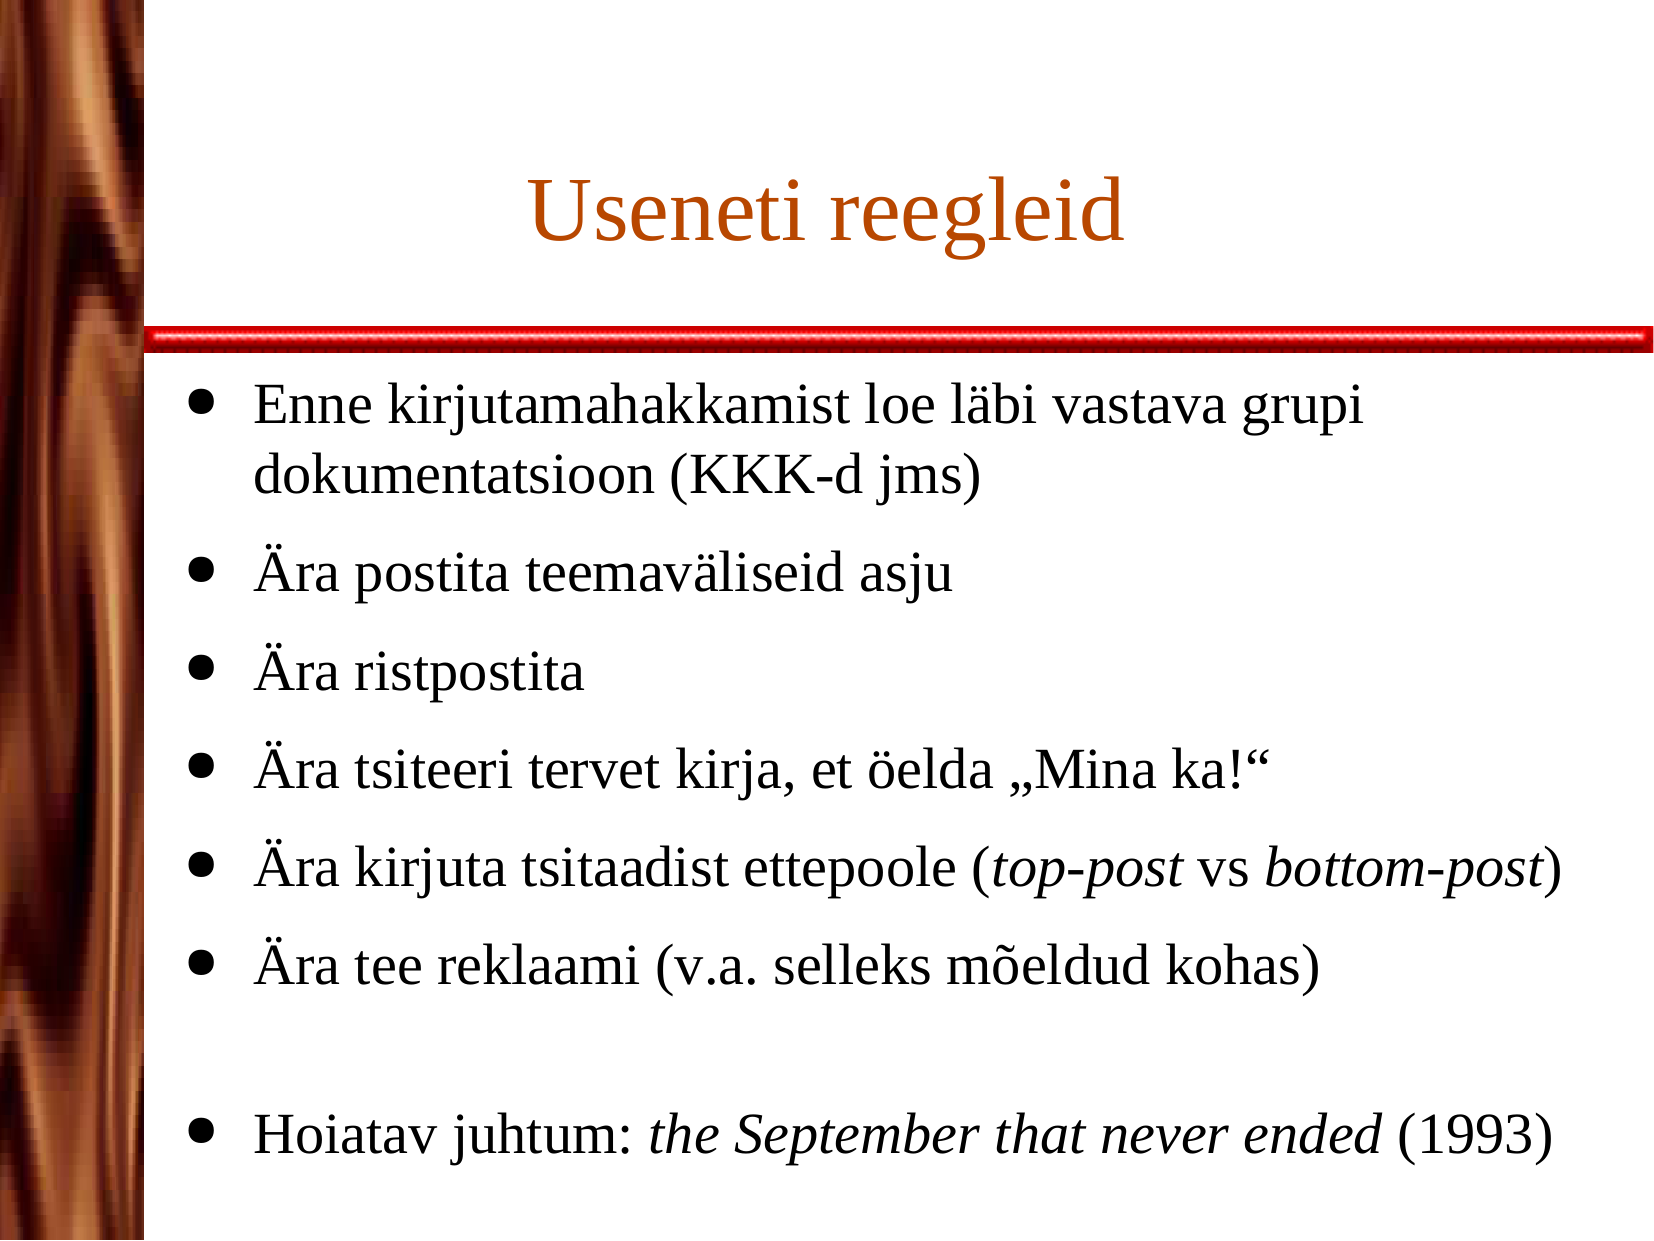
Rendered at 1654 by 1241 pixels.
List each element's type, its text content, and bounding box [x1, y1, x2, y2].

picture [0, 0, 1654, 1240]
title Useneti reegleid [121, 98, 1532, 314]
list Enne kirjutamahakkamist loe läbi vastava grupi dokumentatsioon (KKK-d jms) Ära postita teemaväliseid asju Ära ristpostita Ära tsiteeri tervet kirja, et öelda „Mina ka!“ Ära kirjuta tsitaadist ettepoole (top-post vs bottom-post) Ära tee reklaami (v.a. selleks mõeldud kohas) Hoiatav juhtum: the September that never ended (1993) [172, 366, 1583, 1163]
